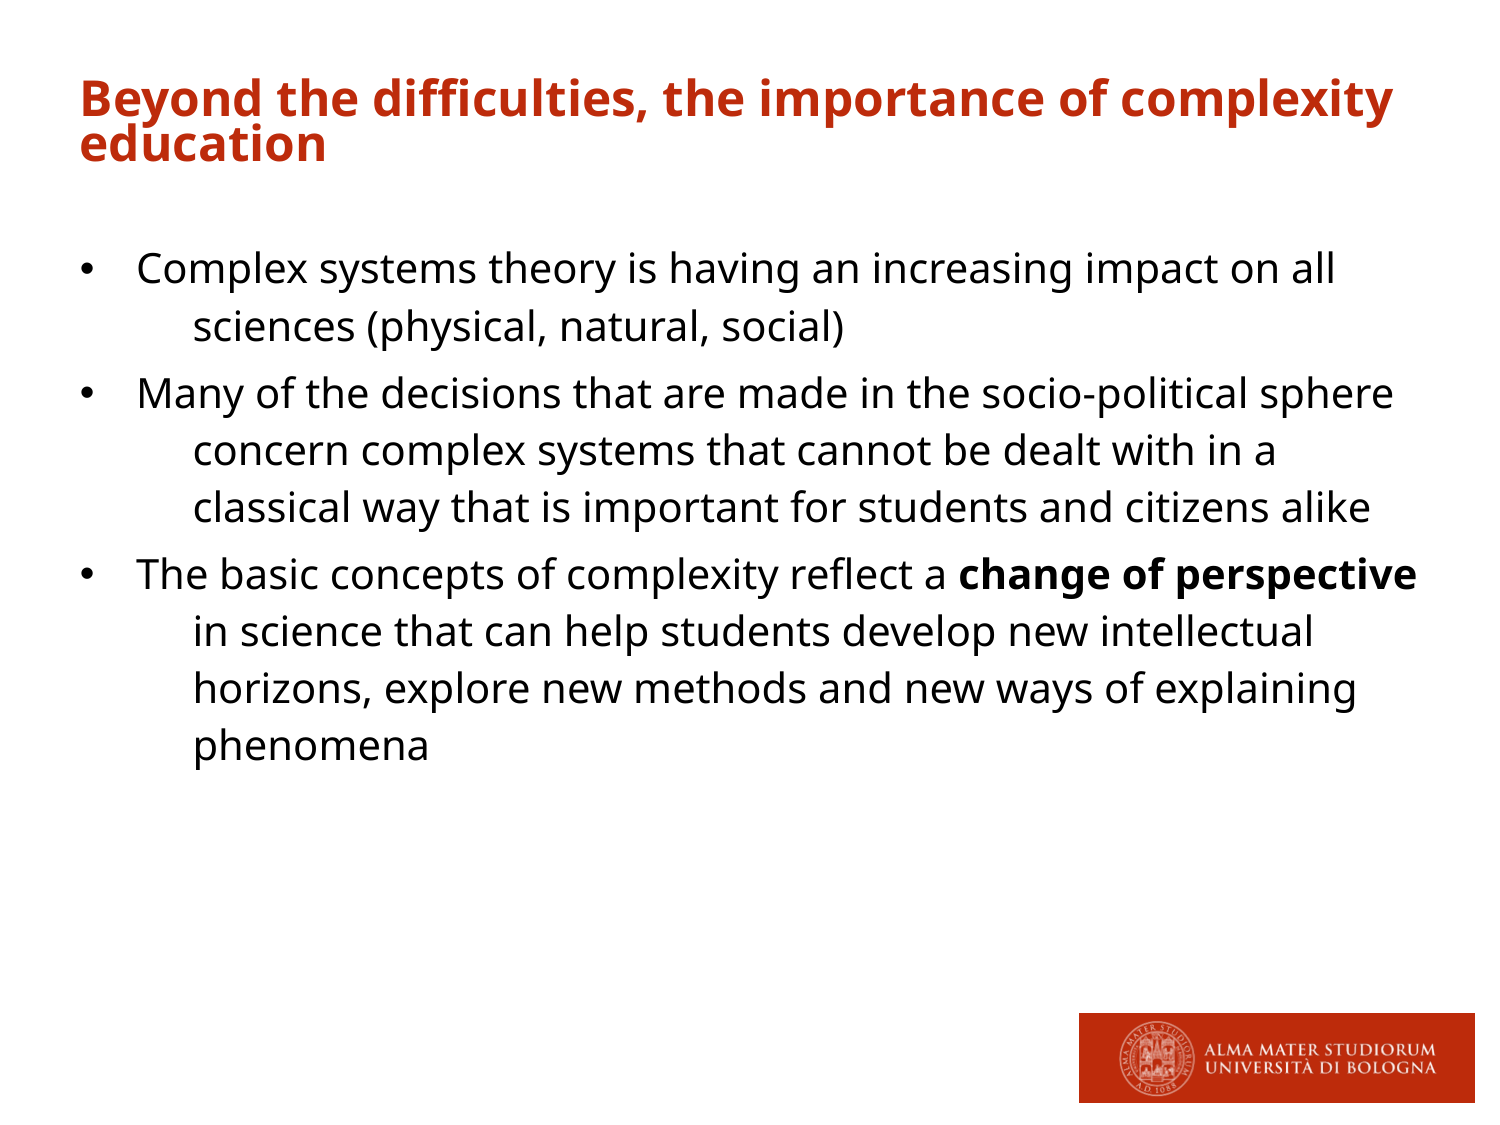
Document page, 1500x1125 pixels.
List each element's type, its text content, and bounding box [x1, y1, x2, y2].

list Complex systems theory is having an increasing impact on all sciences (physical, natural, social) Many of the decisions that are made in the socio-political sphere concern complex systems that cannot be dealt with in a classical way that is important for students and citizens alike The basic concepts of complexity reflect a change of perspective in science that can help students develop new intellectual horizons, explore new methods and new ways of explaining phenomena [64, 231, 1447, 988]
list Beyond the difficulties, the importance of complexity education [64, 78, 1447, 185]
